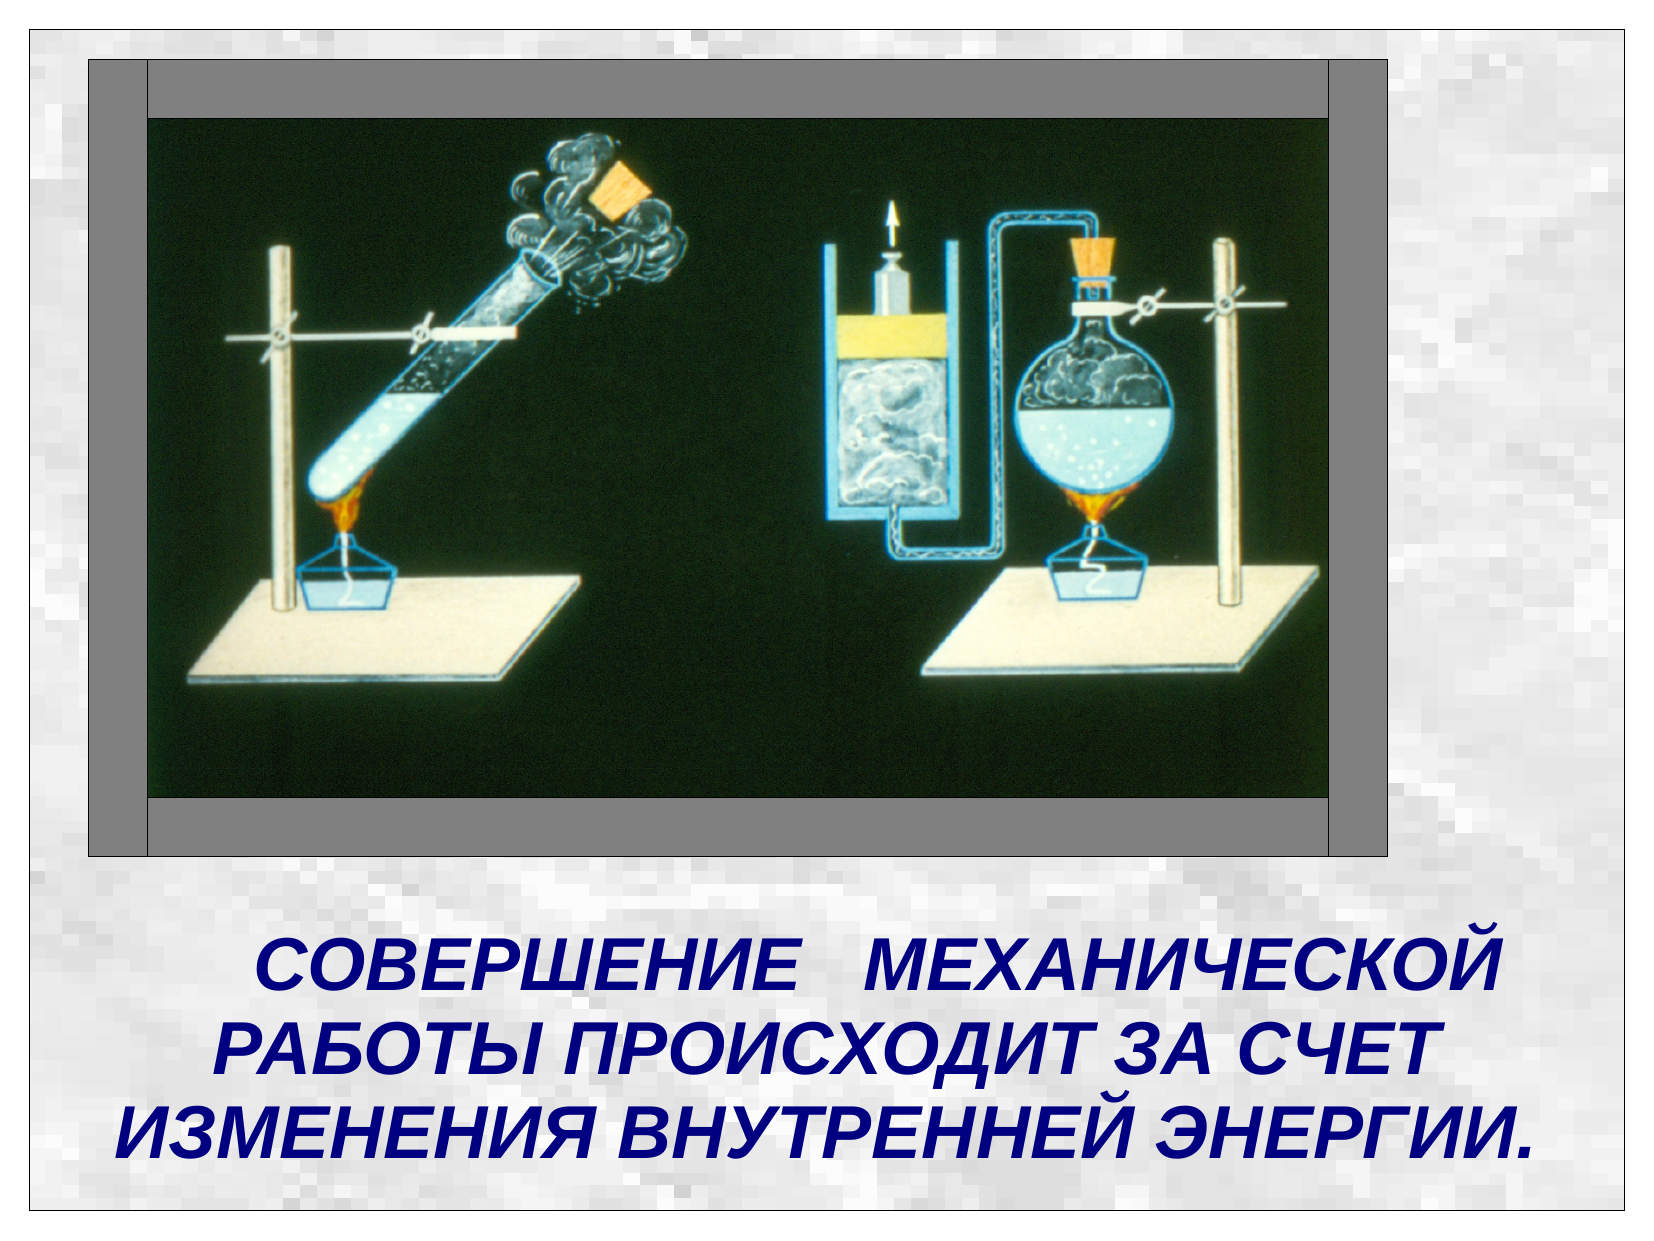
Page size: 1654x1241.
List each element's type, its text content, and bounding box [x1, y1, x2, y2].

text_box СОВЕРШЕНИЕ МЕХАНИЧЕСКОЙ РАБОТЫ ПРОИСХОДИТ ЗА СЧЕТ ИЗМЕНЕНИЯ ВНУТРЕННЕЙ ЭНЕРГИИ. [59, 915, 1595, 1183]
picture [148, 118, 1329, 797]
text_box [30, 30, 1624, 1211]
